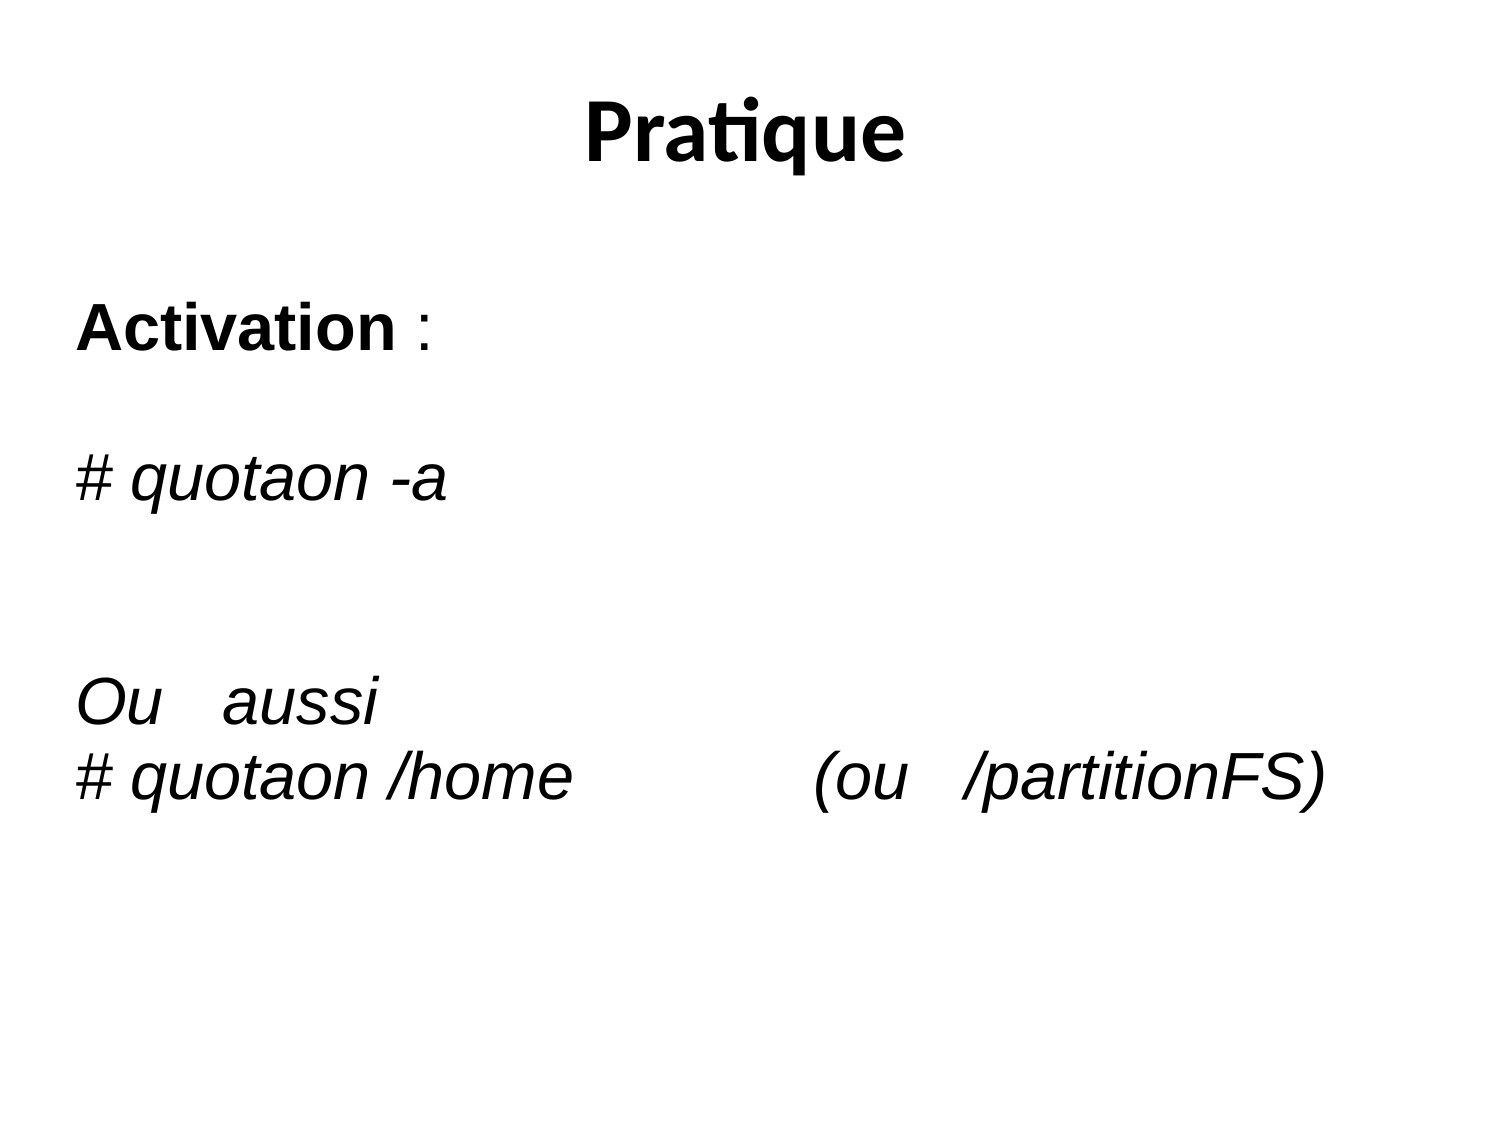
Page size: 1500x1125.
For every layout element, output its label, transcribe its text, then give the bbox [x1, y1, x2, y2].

title Pratique [75, 45, 1425, 233]
subtitle Activation : # quotaon -a Ou aussi # quotaon /home (ou /partitionFS) [75, 263, 1425, 916]
